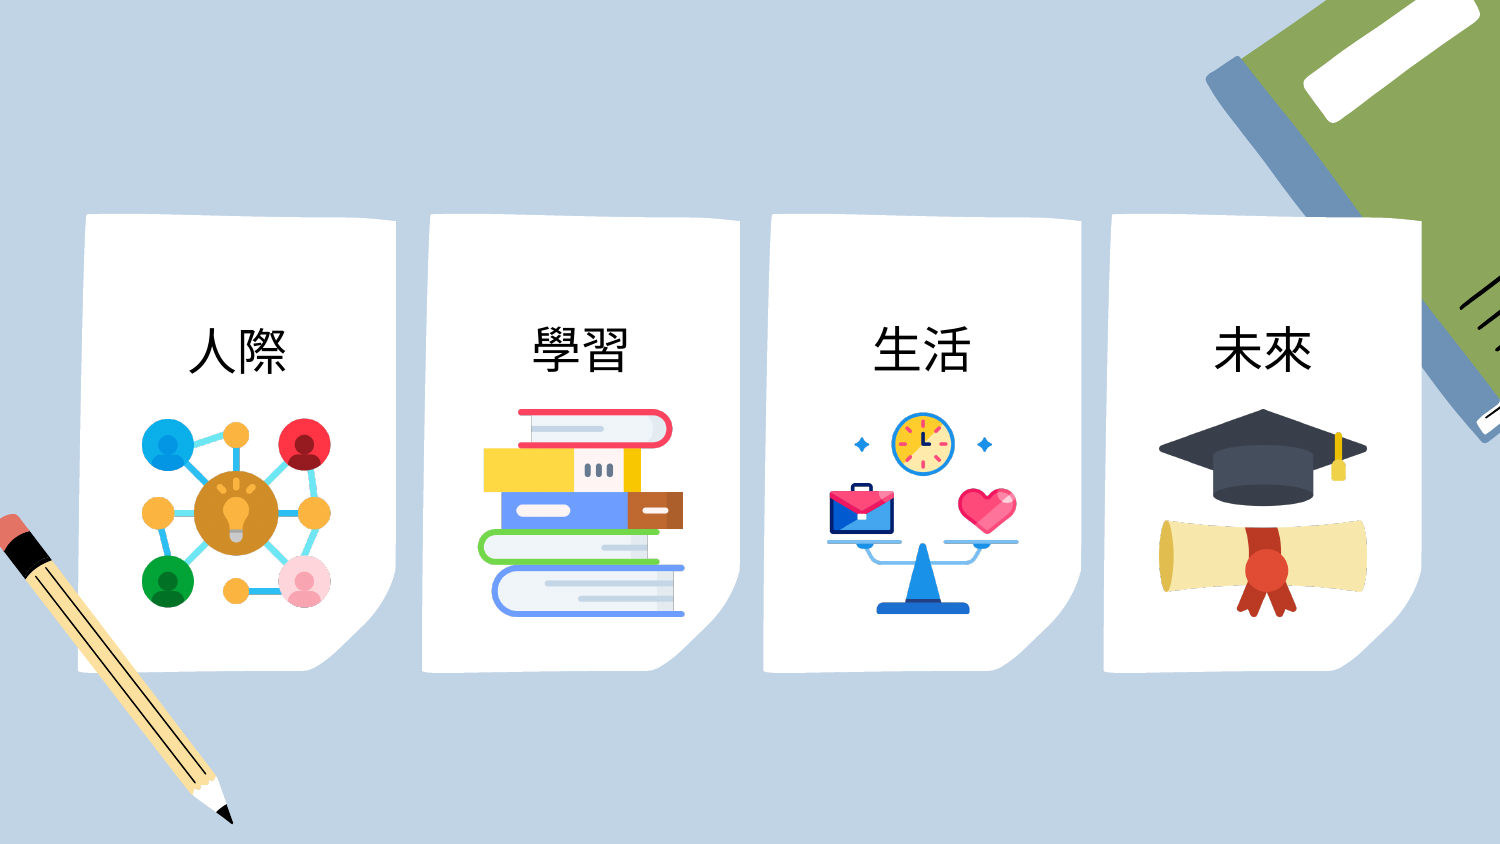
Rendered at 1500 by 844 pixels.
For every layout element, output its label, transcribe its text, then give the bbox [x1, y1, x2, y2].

text_box [763, 213, 1082, 673]
text_box 生活 [787, 280, 1058, 386]
text_box 人際 [103, 283, 373, 389]
text_box [1103, 0, 1500, 673]
text_box 未來 [1128, 280, 1399, 386]
picture [132, 409, 340, 617]
text_box [0, 213, 396, 825]
picture [1159, 409, 1367, 617]
picture [819, 409, 1026, 617]
picture [477, 409, 685, 617]
text_box [422, 213, 740, 673]
text_box 學習 [446, 280, 716, 386]
